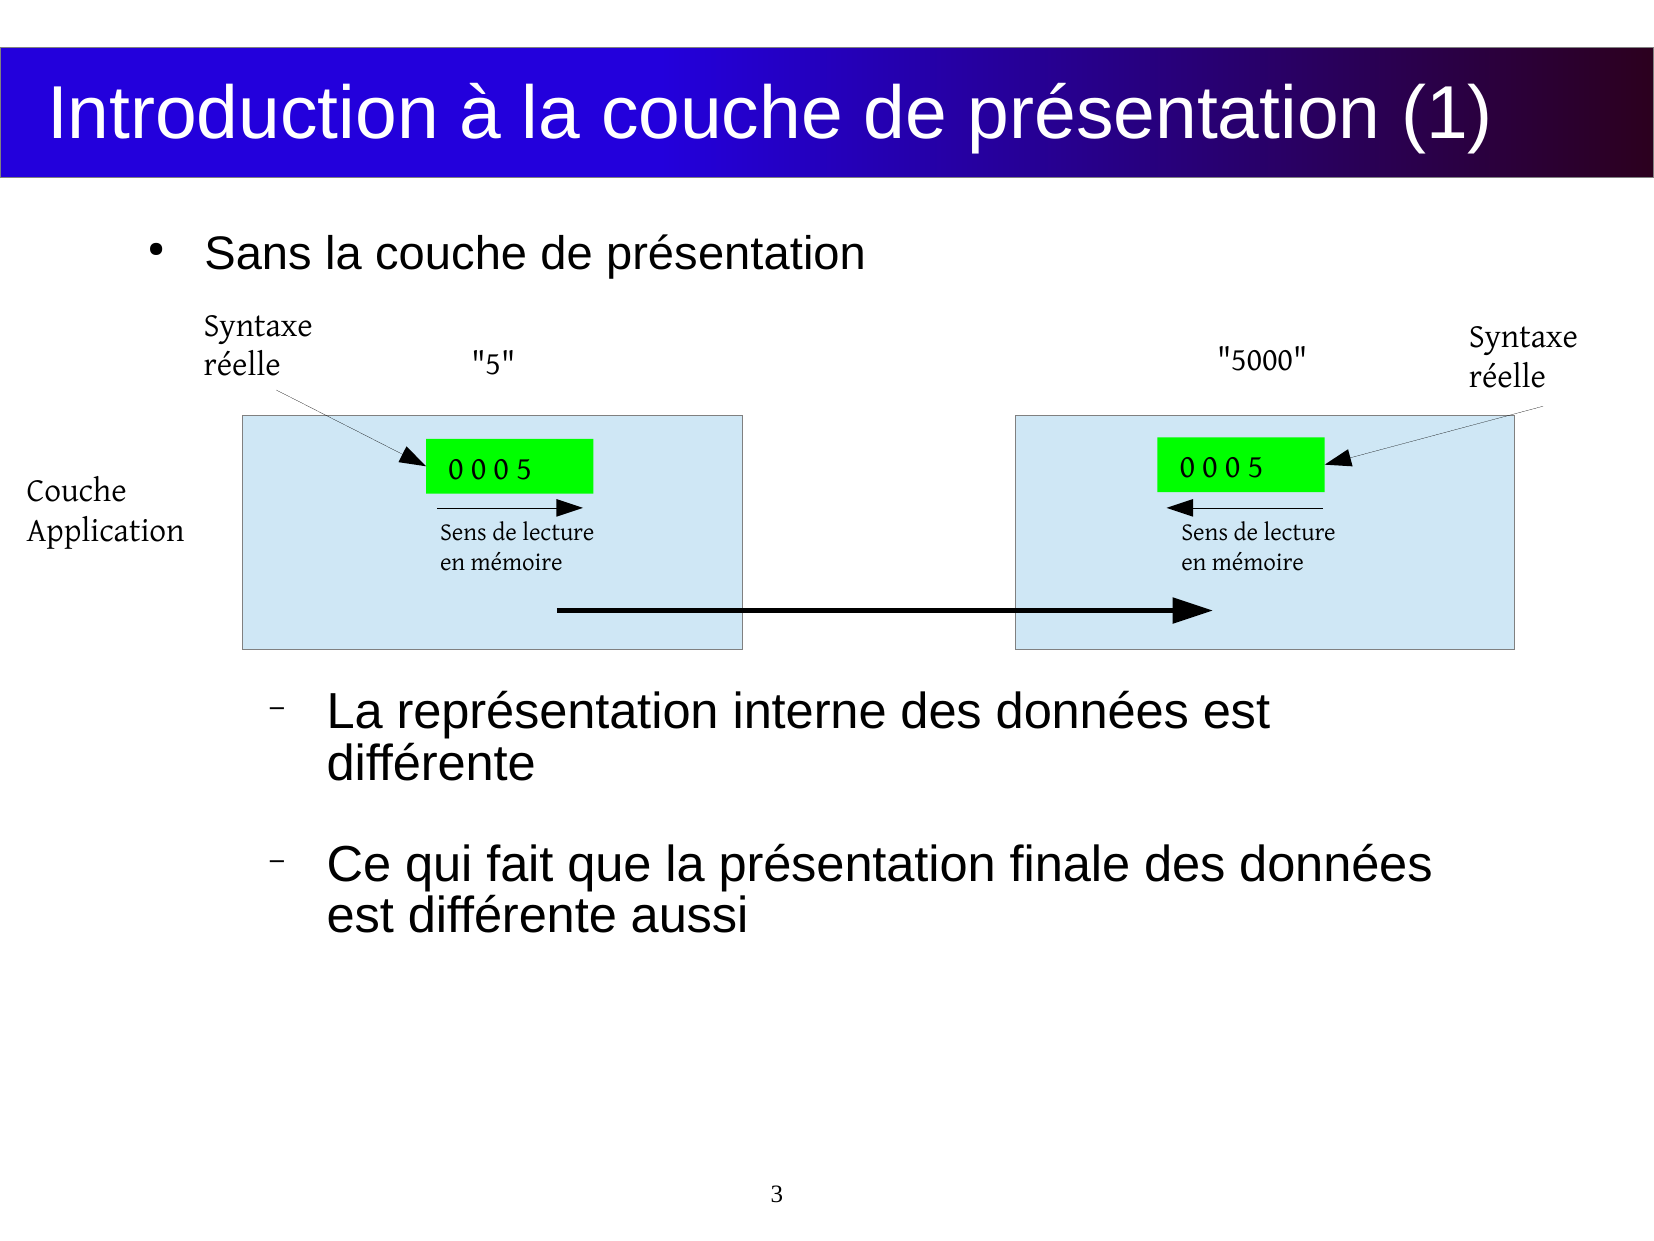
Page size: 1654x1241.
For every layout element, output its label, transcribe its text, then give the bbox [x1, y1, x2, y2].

text_box 0 0 0 5 [1157, 437, 1325, 493]
text_box Syntaxe réelle [1454, 307, 1629, 402]
text_box Sens de lecture en mémoire [425, 507, 649, 583]
text_box Couche Application [11, 460, 272, 596]
text_box "5" [456, 333, 615, 389]
title Introduction à la couche de présentation (1) [47, 6, 1595, 225]
text_box 0 0 0 5 [426, 438, 594, 494]
list Sans la couche de présentation La représentation interne des données est différente Ce qui fait que la présentation finale des données est différente aussi [98, 596, 1511, 951]
text_box Sens de lecture en mémoire [1166, 507, 1391, 583]
text_box "5000" [1202, 330, 1382, 385]
text_box [1015, 415, 1515, 650]
text_box [242, 415, 743, 650]
list Sans la couche de présentation La représentation interne des données est différente Ce qui fait que la présentation finale des données est différente aussi [98, 231, 1511, 608]
text_box Syntaxe réelle [188, 295, 364, 390]
